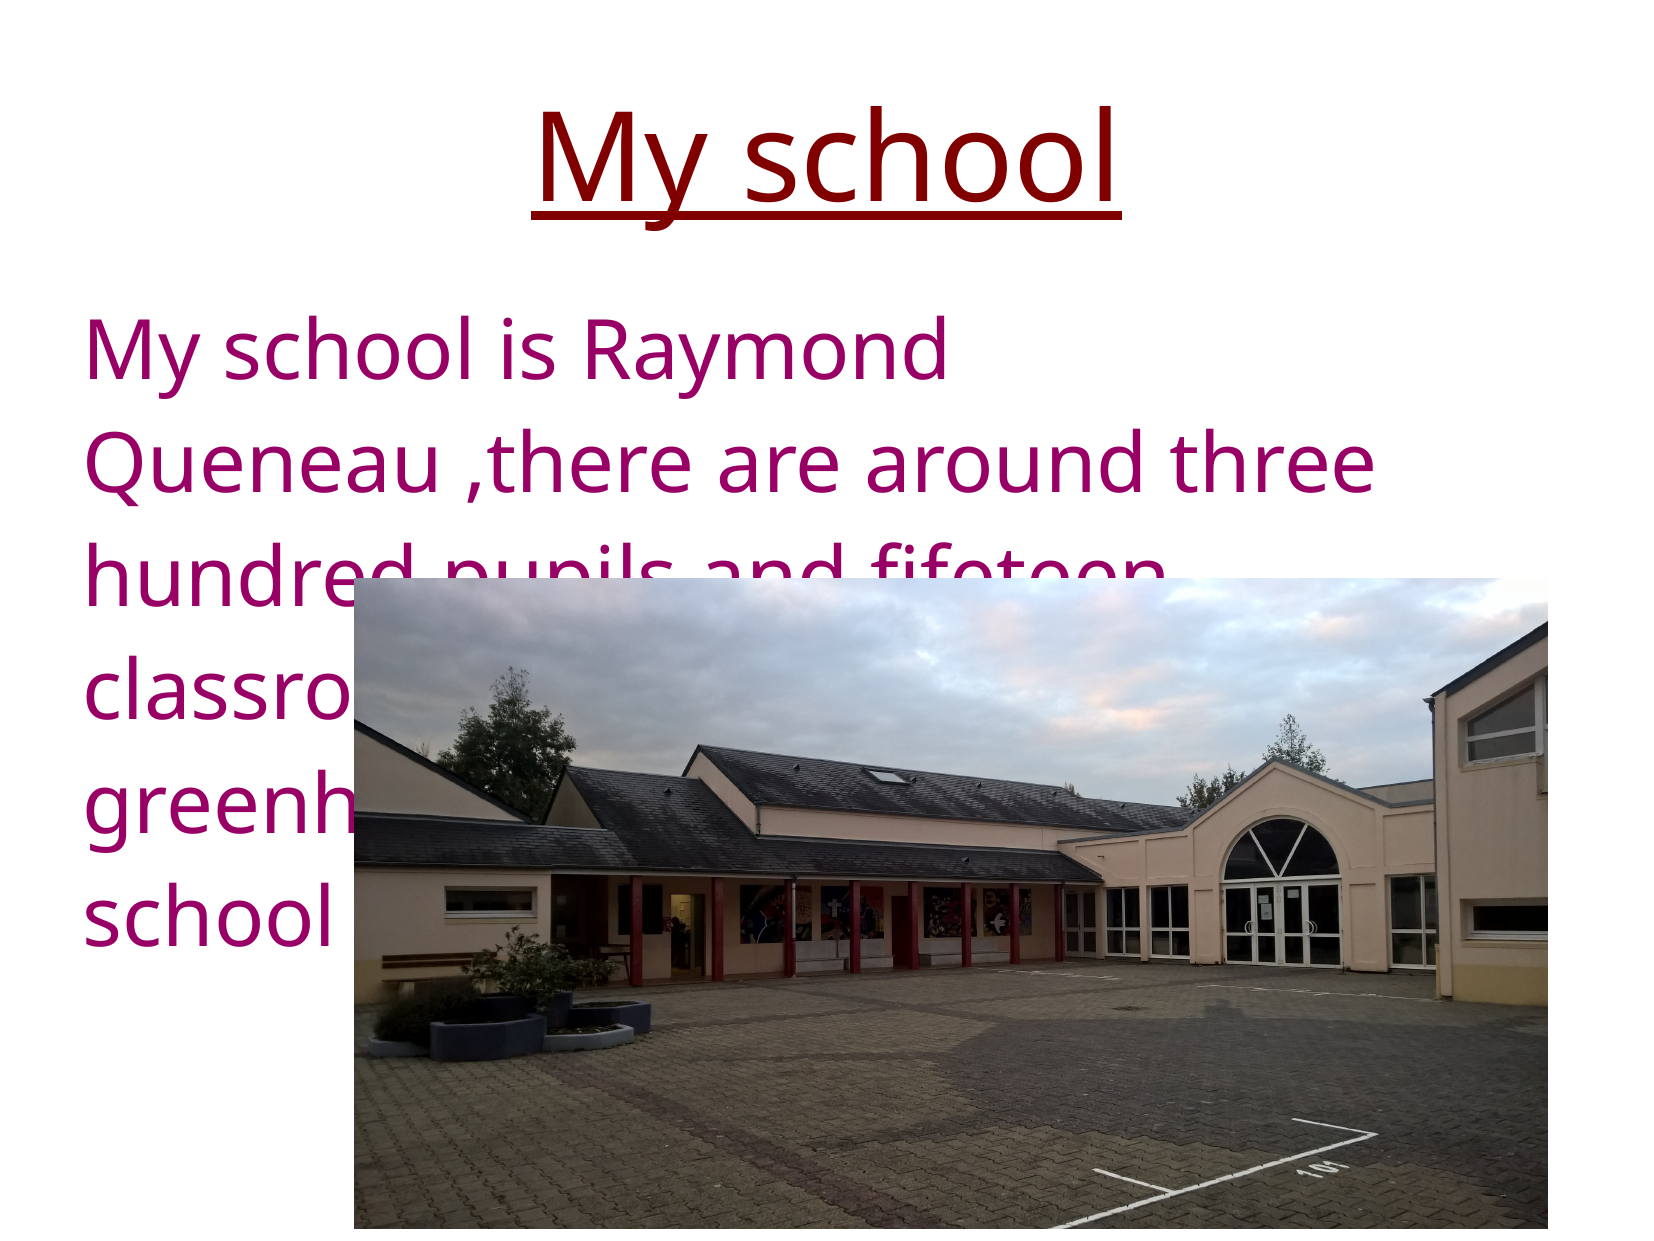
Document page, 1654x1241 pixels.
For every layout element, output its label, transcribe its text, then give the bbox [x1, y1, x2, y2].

list My school is Raymond Queneau ,there are around three hundred pupils and fifeteen classrooms ,with one gym and a greenhouse. She is secondary school ,it is Tessy in Frence. [82, 290, 1571, 1010]
title My school [82, 49, 1571, 257]
picture [354, 578, 1548, 1229]
